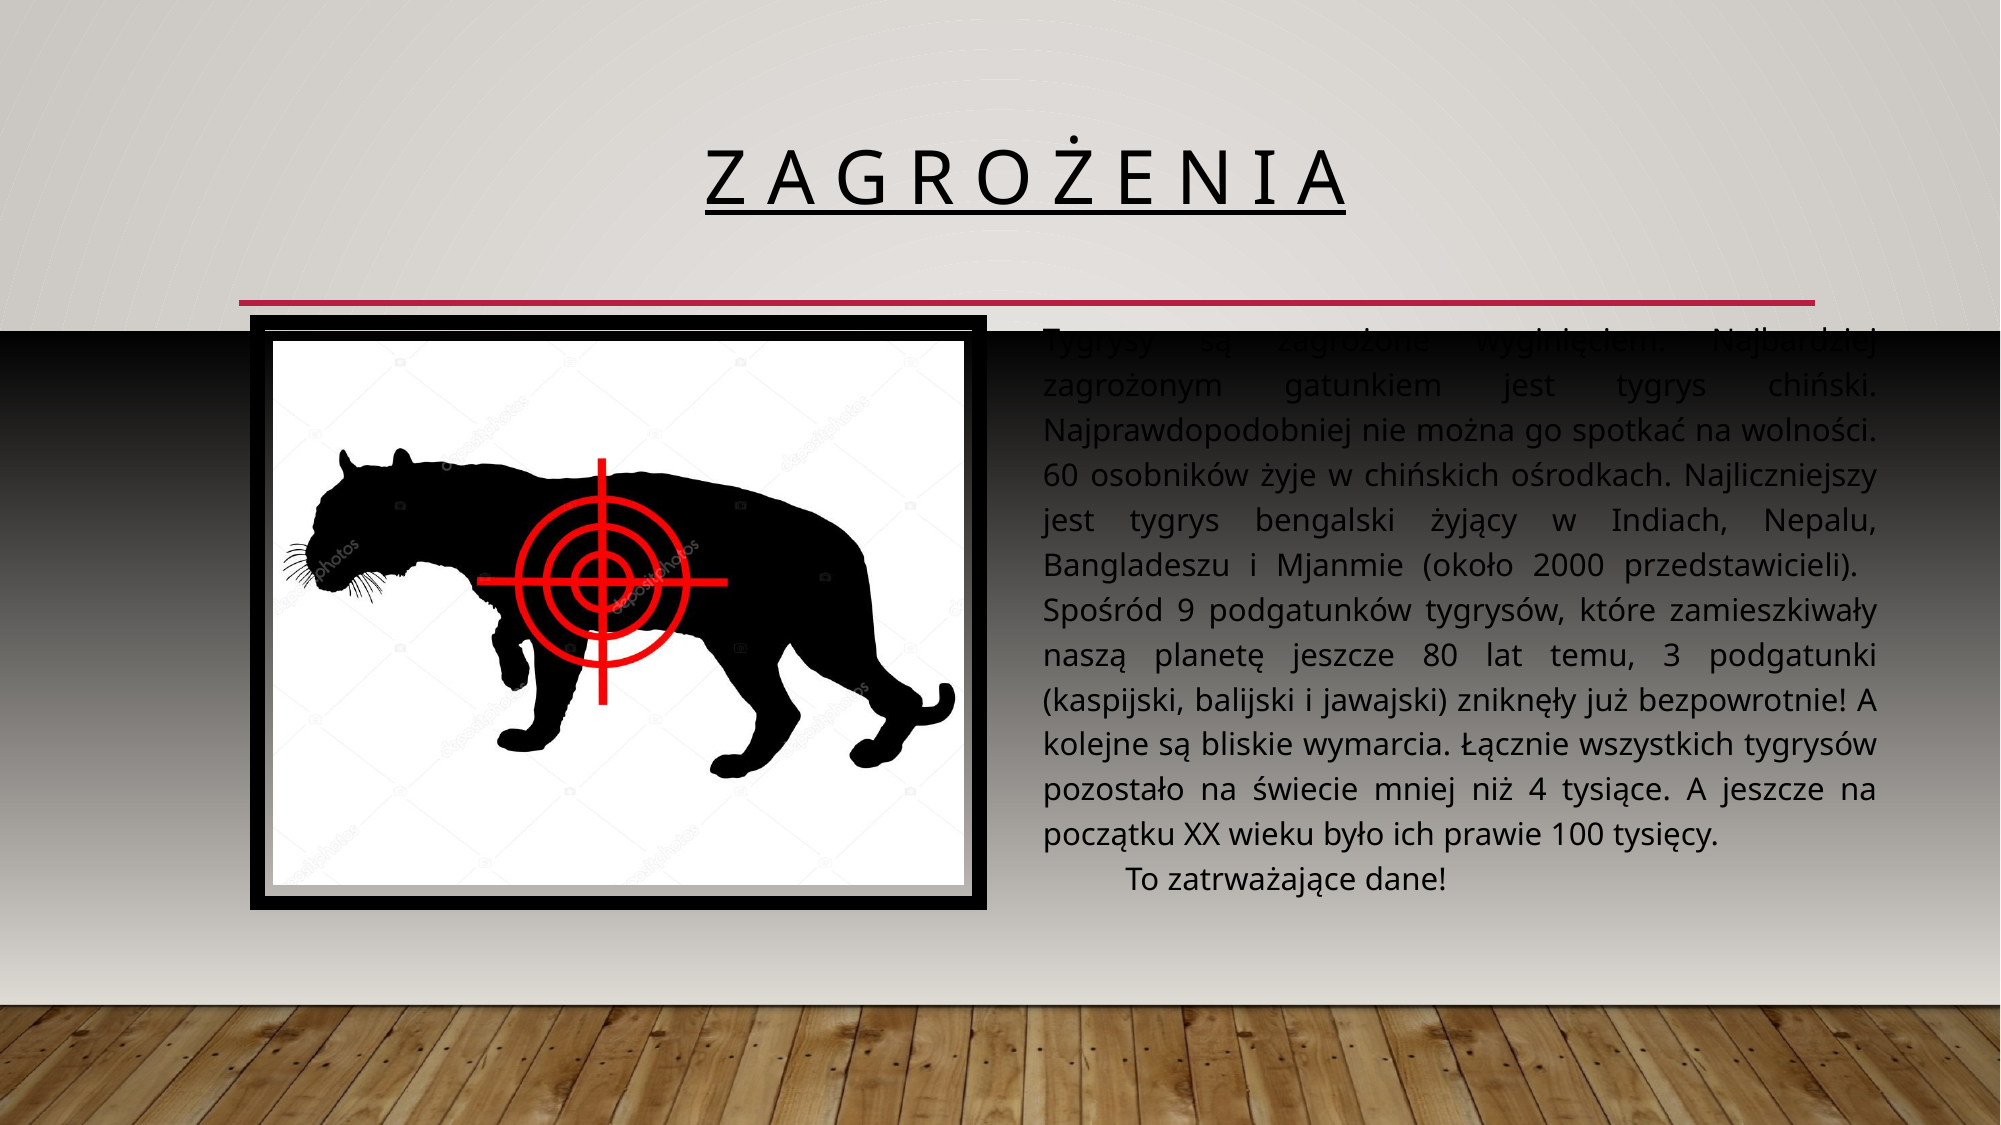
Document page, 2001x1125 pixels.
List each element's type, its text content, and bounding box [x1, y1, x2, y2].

title Z a g r o ż e n i a [237, 132, 1814, 306]
list Tygrysy są zagrożone wyginięciem. Najbardziej zagrożonym gatunkiem jest tygrys chiński. Najprawdopodobniej nie można go spotkać na wolności. 60 osobników żyje w chińskich ośrodkach. Najliczniejszy jest tygrys bengalski żyjący w Indiach, Nepalu, Bangladeszu i Mjanmie (około 2000 przedstawicieli). Spośród 9 podgatunków tygrysów, które zamieszkiwały naszą planetę jeszcze 80 lat temu, 3 podgatunki (kaspijski, balijski i jawajski) zniknęły już bezpowrotnie! A kolejne są bliskie wymarcia. Łącznie wszystkich tygrysów pozostało na świecie mniej niż 4 tysiące. A jeszcze na początku XX wieku było ich prawie 100 tysięcy. To zatrważające dane! [1027, 305, 1894, 915]
picture [264, 329, 973, 896]
